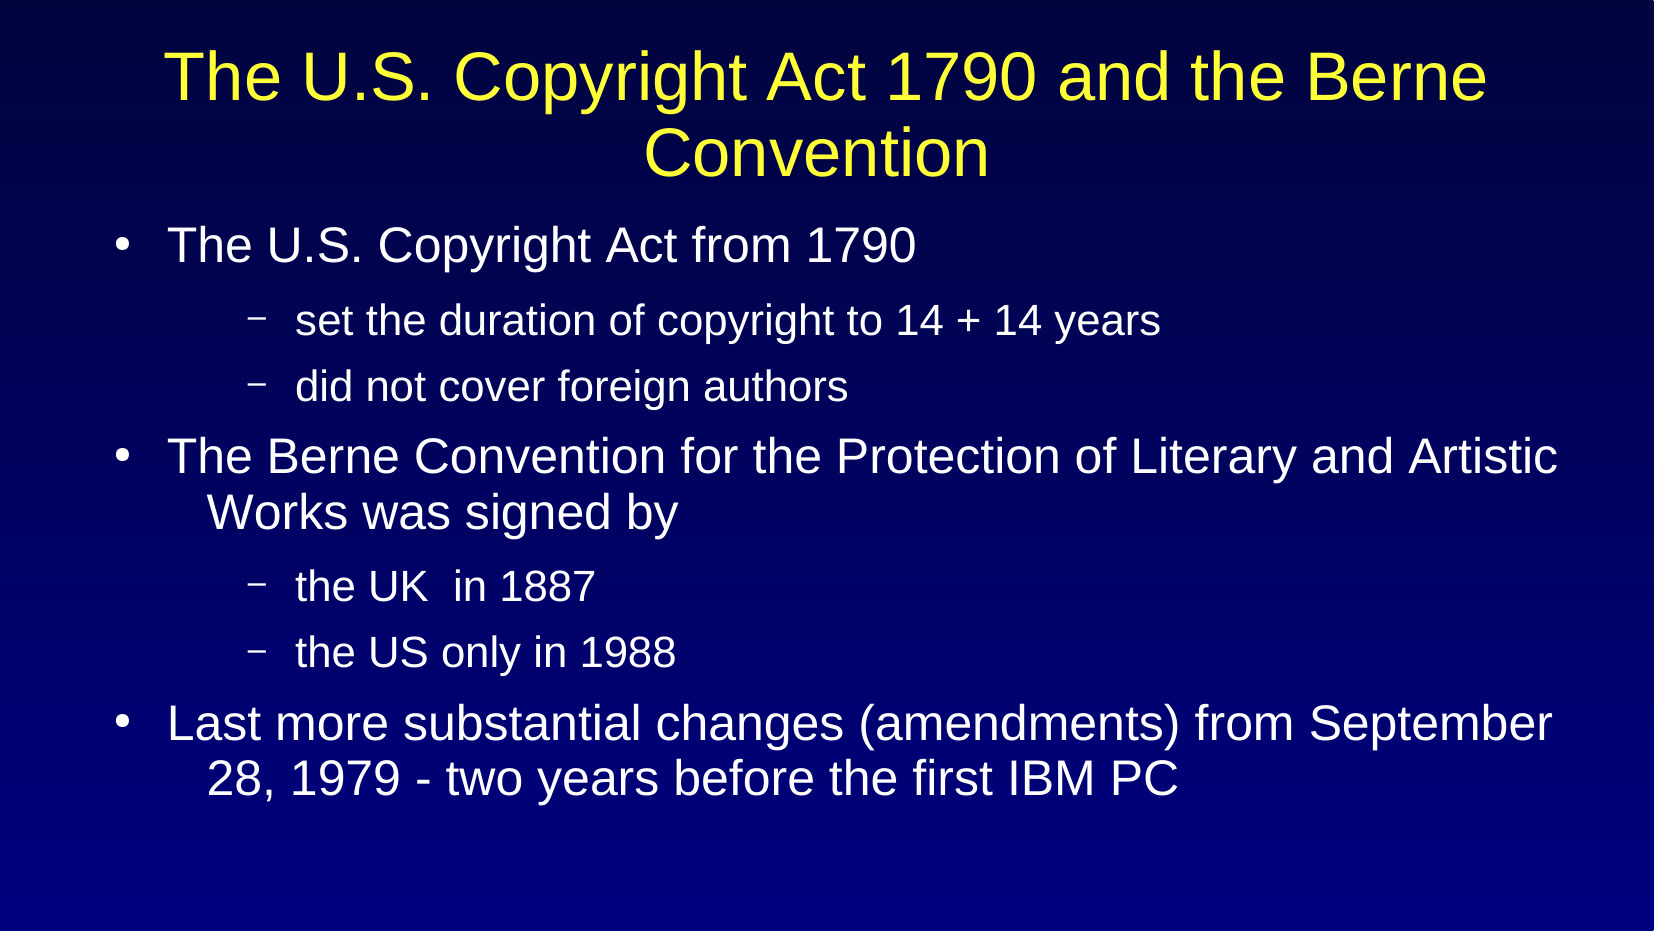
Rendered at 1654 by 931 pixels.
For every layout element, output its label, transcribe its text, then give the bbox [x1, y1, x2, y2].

list The U.S. Copyright Act from 1790 set the duration of copyright to 14 + 14 years did not cover foreign authors The Berne Convention for the Protection of Literary and Artistic Works was signed by the UK in 1887 the US only in 1988 Last more substantial changes (amendments) from September 28, 1979 - two years before the first IBM PC [82, 217, 1571, 807]
title The U.S. Copyright Act 1790 and the Berne Convention [82, 37, 1571, 193]
